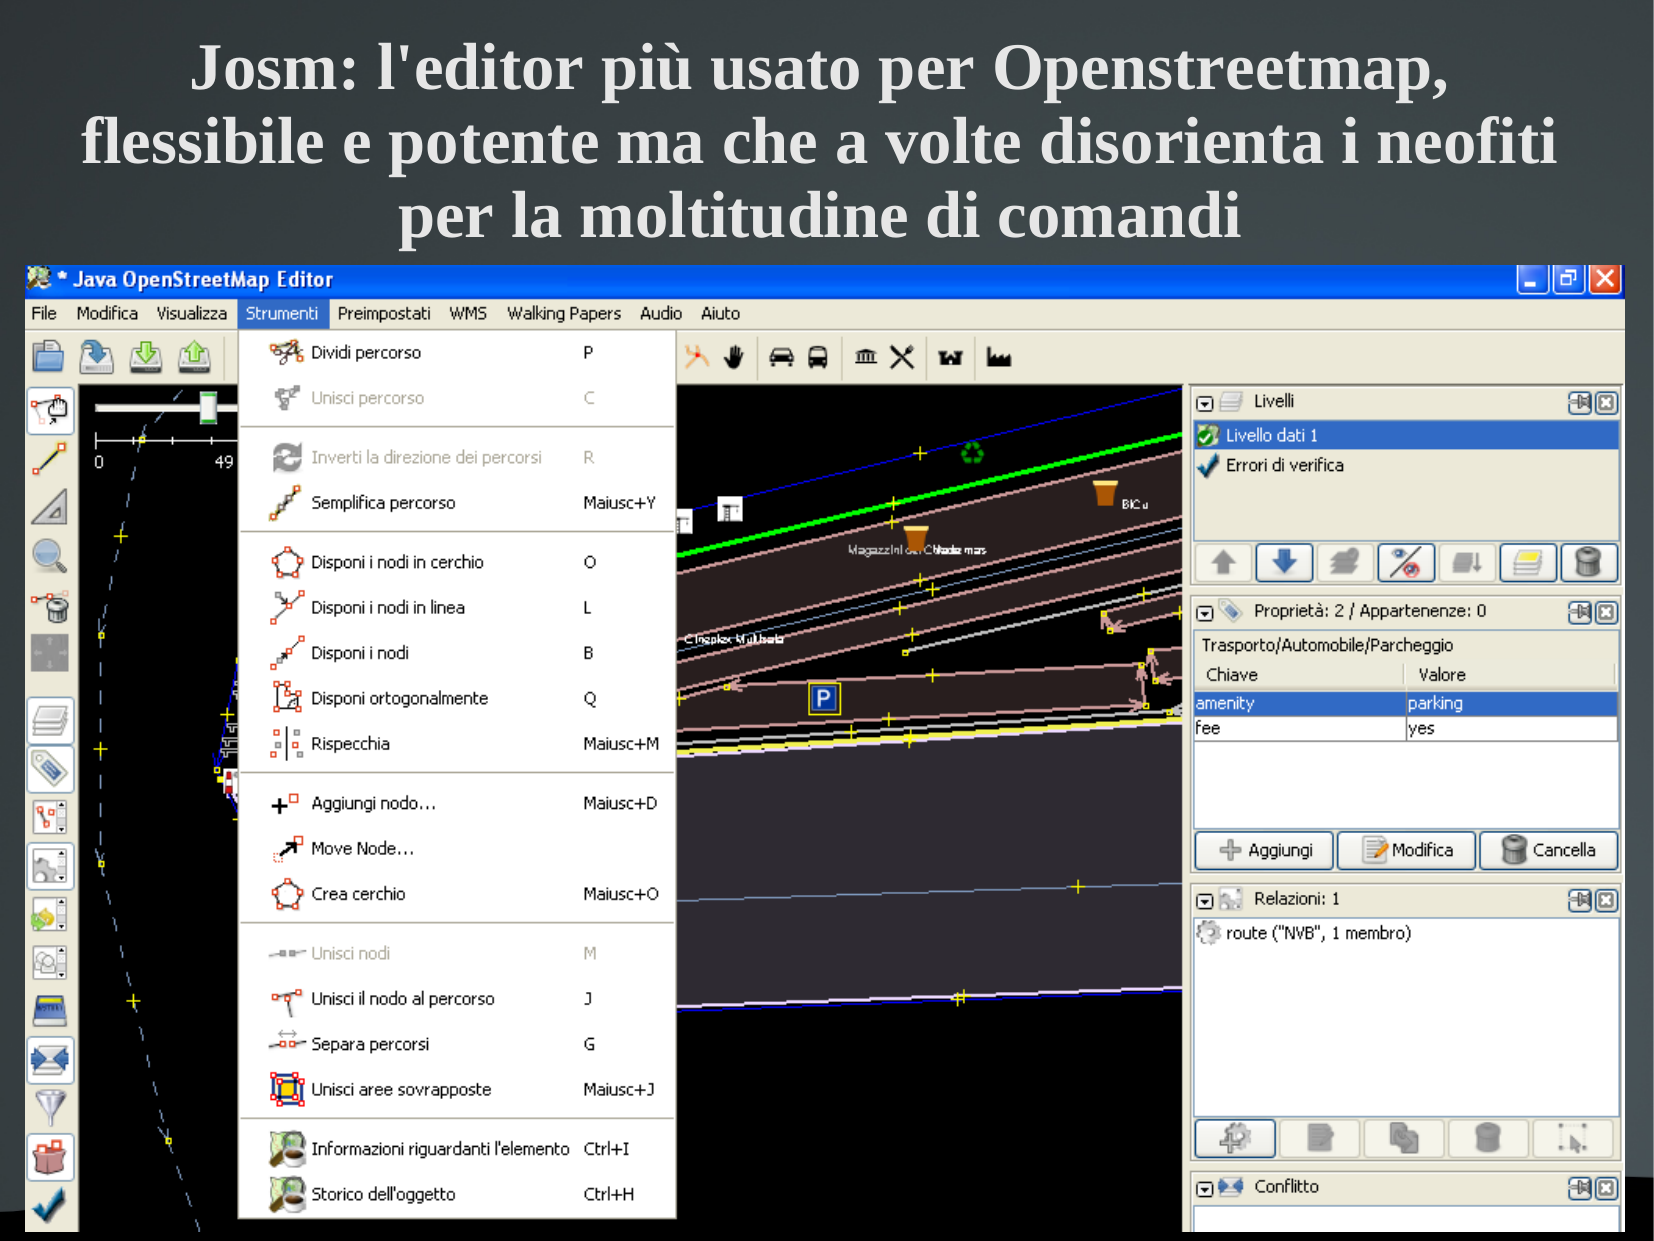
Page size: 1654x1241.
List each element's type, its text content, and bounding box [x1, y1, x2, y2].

title Josm: l'editor più usato per Openstreetmap, flessibile e potente ma che a volte disorienta i neofiti per la moltitudine di comandi [76, 29, 1565, 252]
picture [0, 0, 1654, 1241]
